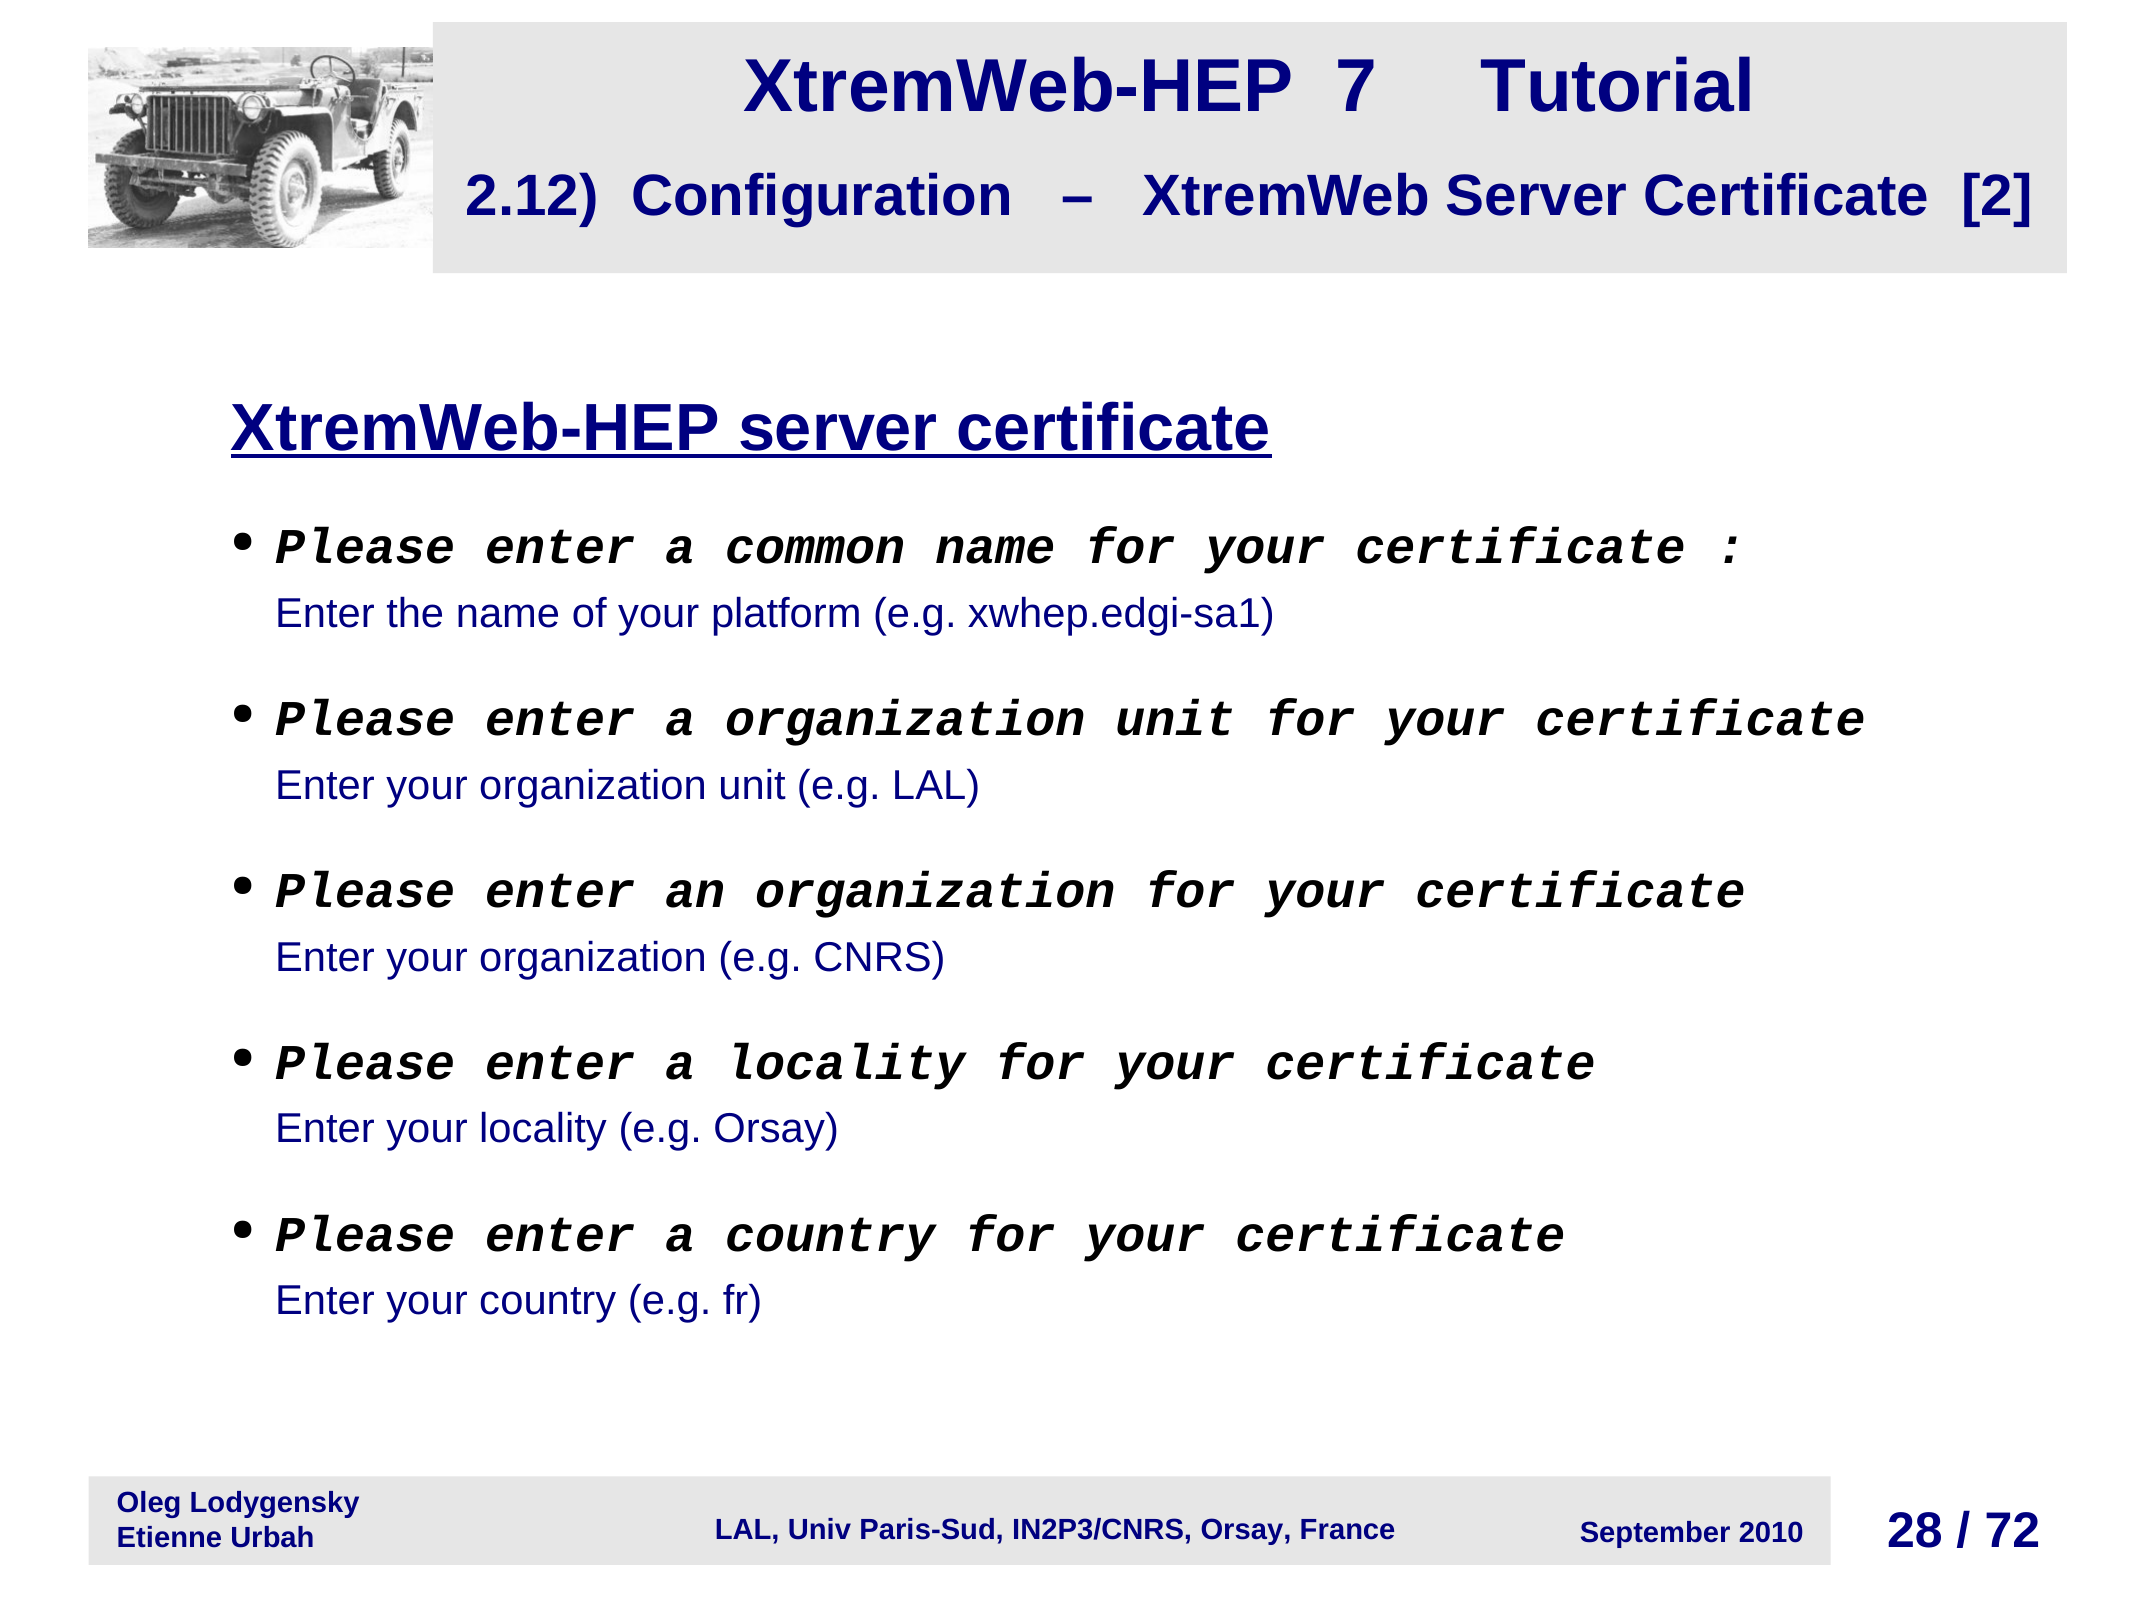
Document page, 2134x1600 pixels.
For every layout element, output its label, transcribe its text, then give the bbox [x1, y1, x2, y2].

text_box XtremWeb-HEP server certificate Please enter a common name for your certificate : Enter the name of your platform (e.g. xwhep.edgi-sa1) Please enter a organization unit for your certificate Enter your organization unit (e.g. LAL) Please enter an organization for your certificate Enter your organization (e.g. CNRS) Please enter a locality for your certificate Enter your locality (e.g. Orsay) Please enter a country for your certificate Enter your country (e.g. fr) [221, 383, 2067, 1363]
picture [88, 47, 433, 248]
title 2.12) Configuration – XtremWeb Server Certificate [2] [442, 118, 2067, 266]
